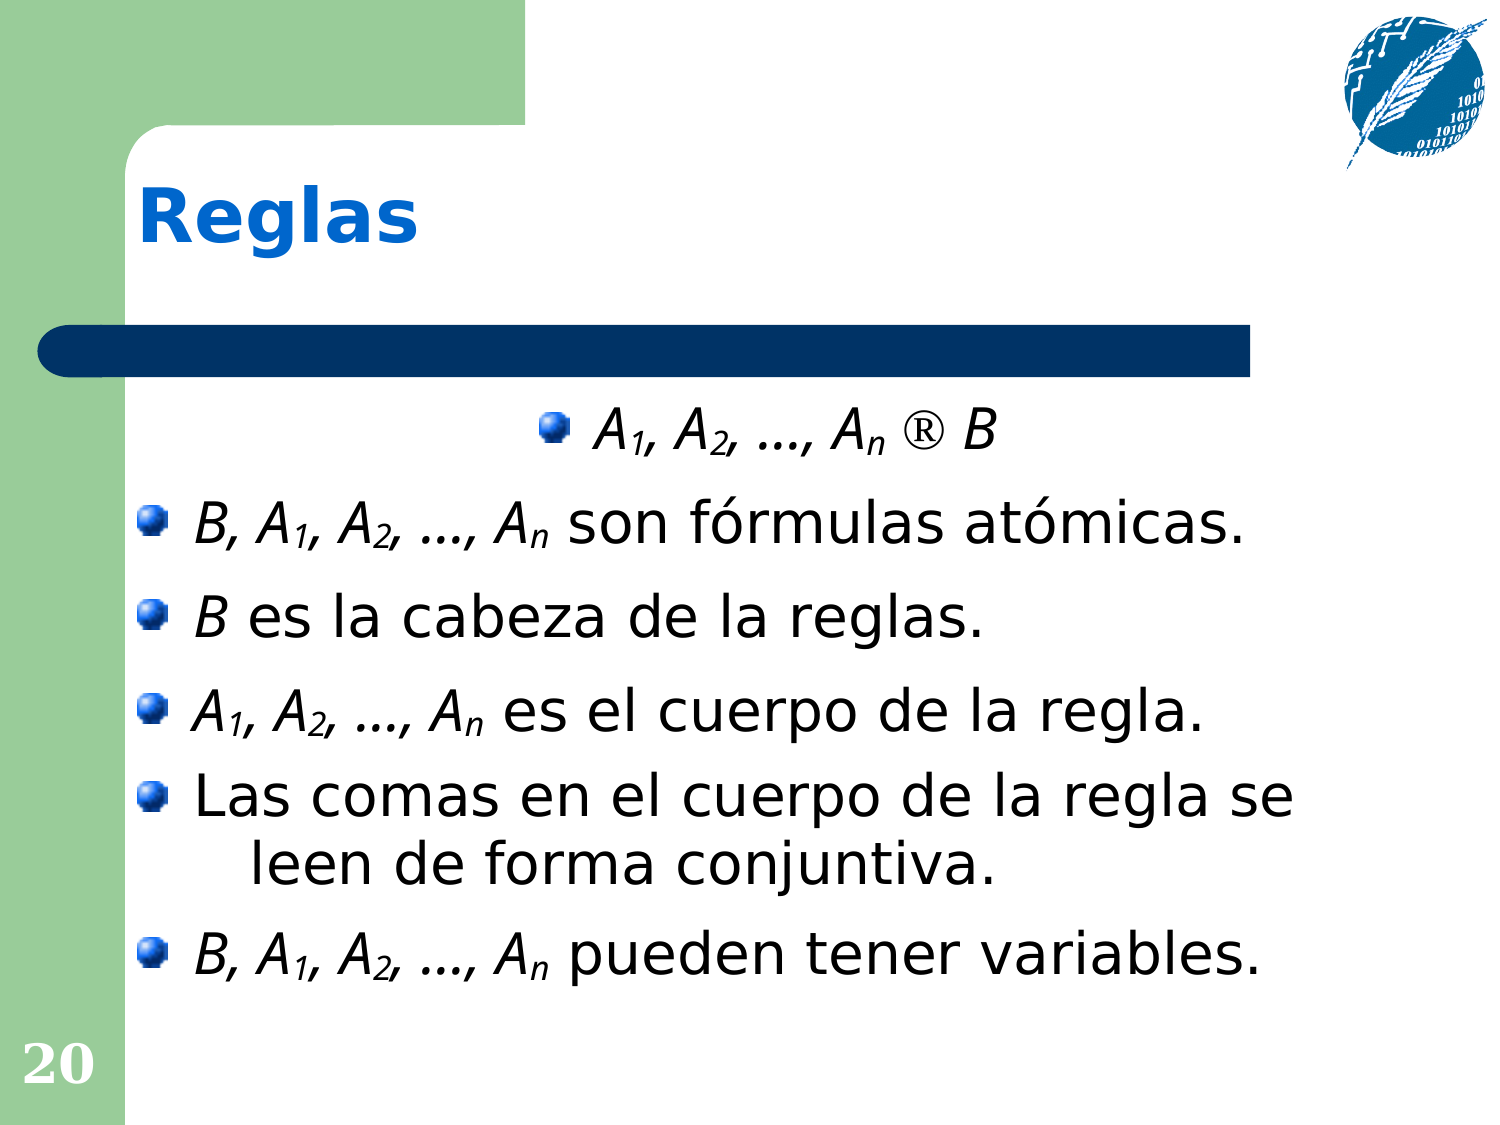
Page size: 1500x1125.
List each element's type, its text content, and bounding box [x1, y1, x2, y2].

picture [1433, 139, 1440, 147]
title Reglas [136, 136, 1414, 301]
list A1, A2, ..., An ® B B, A1, A2, ..., An son fórmulas atómicas. B es la cabeza de la reglas. A1, A2, ..., An es el cuerpo de la regla. Las comas en el cuerpo de la regla se leen de forma conjuntiva. B, A1, A2, ..., An pueden tener variables. [137, 387, 1400, 1125]
picture [1436, 127, 1450, 136]
picture [1416, 140, 1425, 149]
picture [1427, 138, 1431, 148]
picture [1341, 15, 1487, 172]
